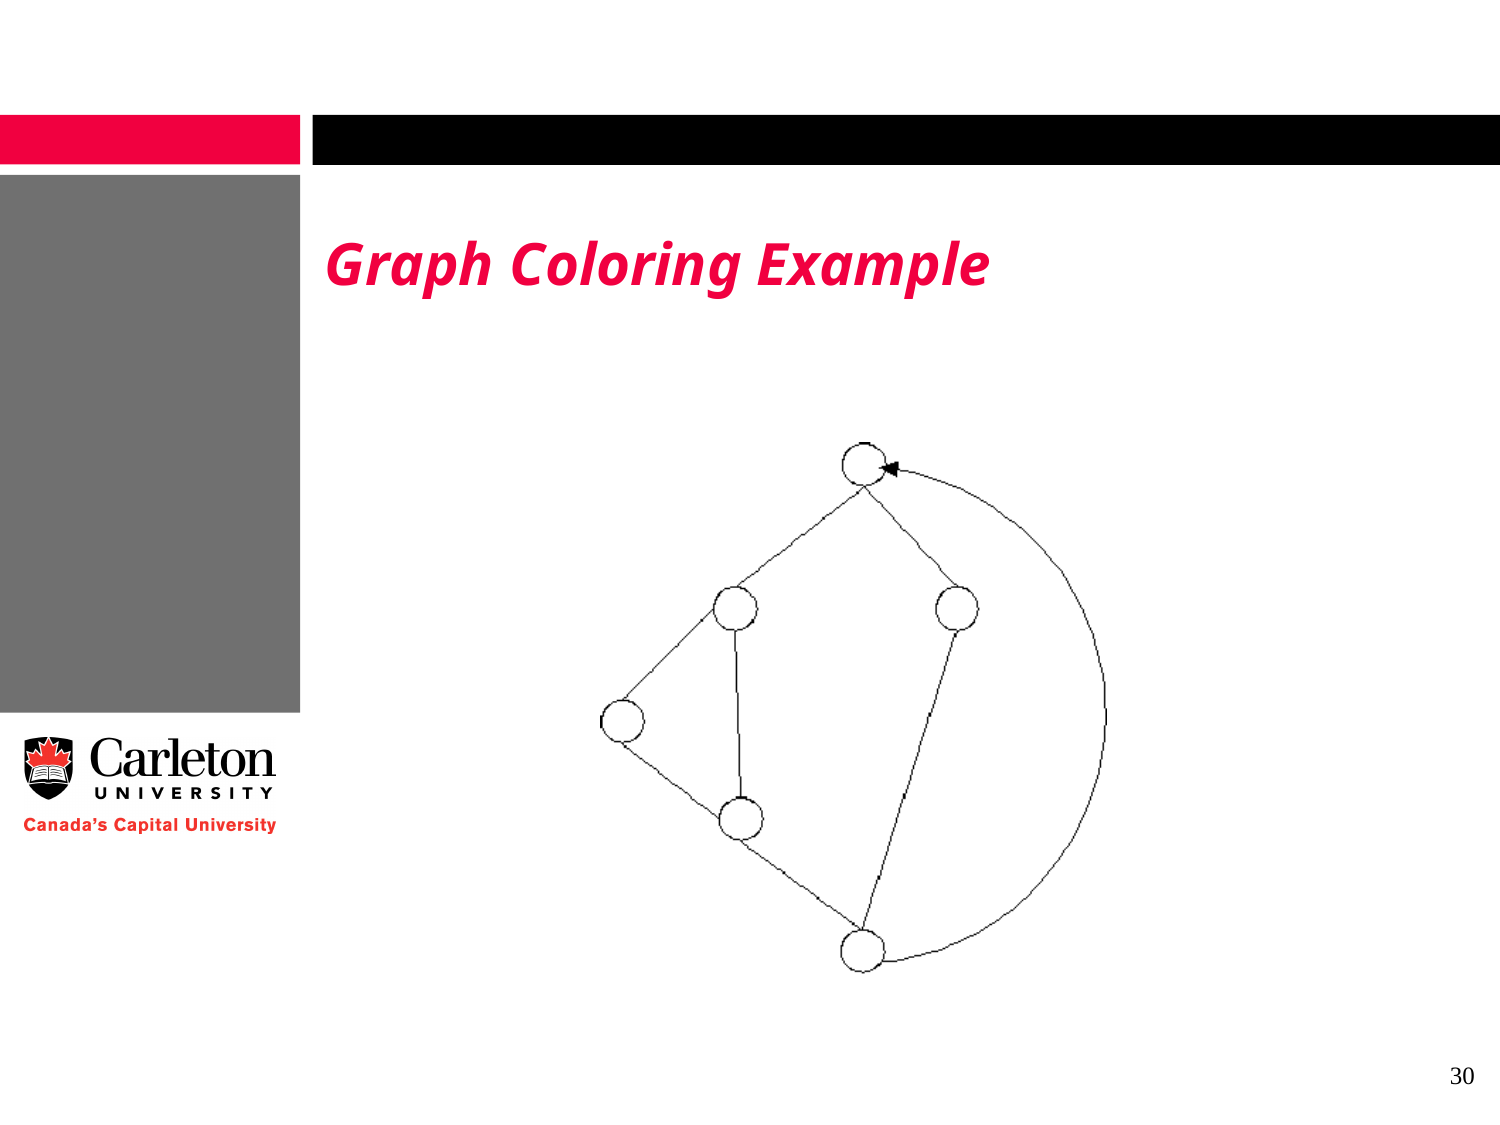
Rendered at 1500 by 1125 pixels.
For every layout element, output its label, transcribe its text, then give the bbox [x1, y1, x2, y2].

picture [24, 737, 276, 834]
title Graph Coloring Example [324, 187, 1450, 338]
picture [600, 442, 1107, 976]
